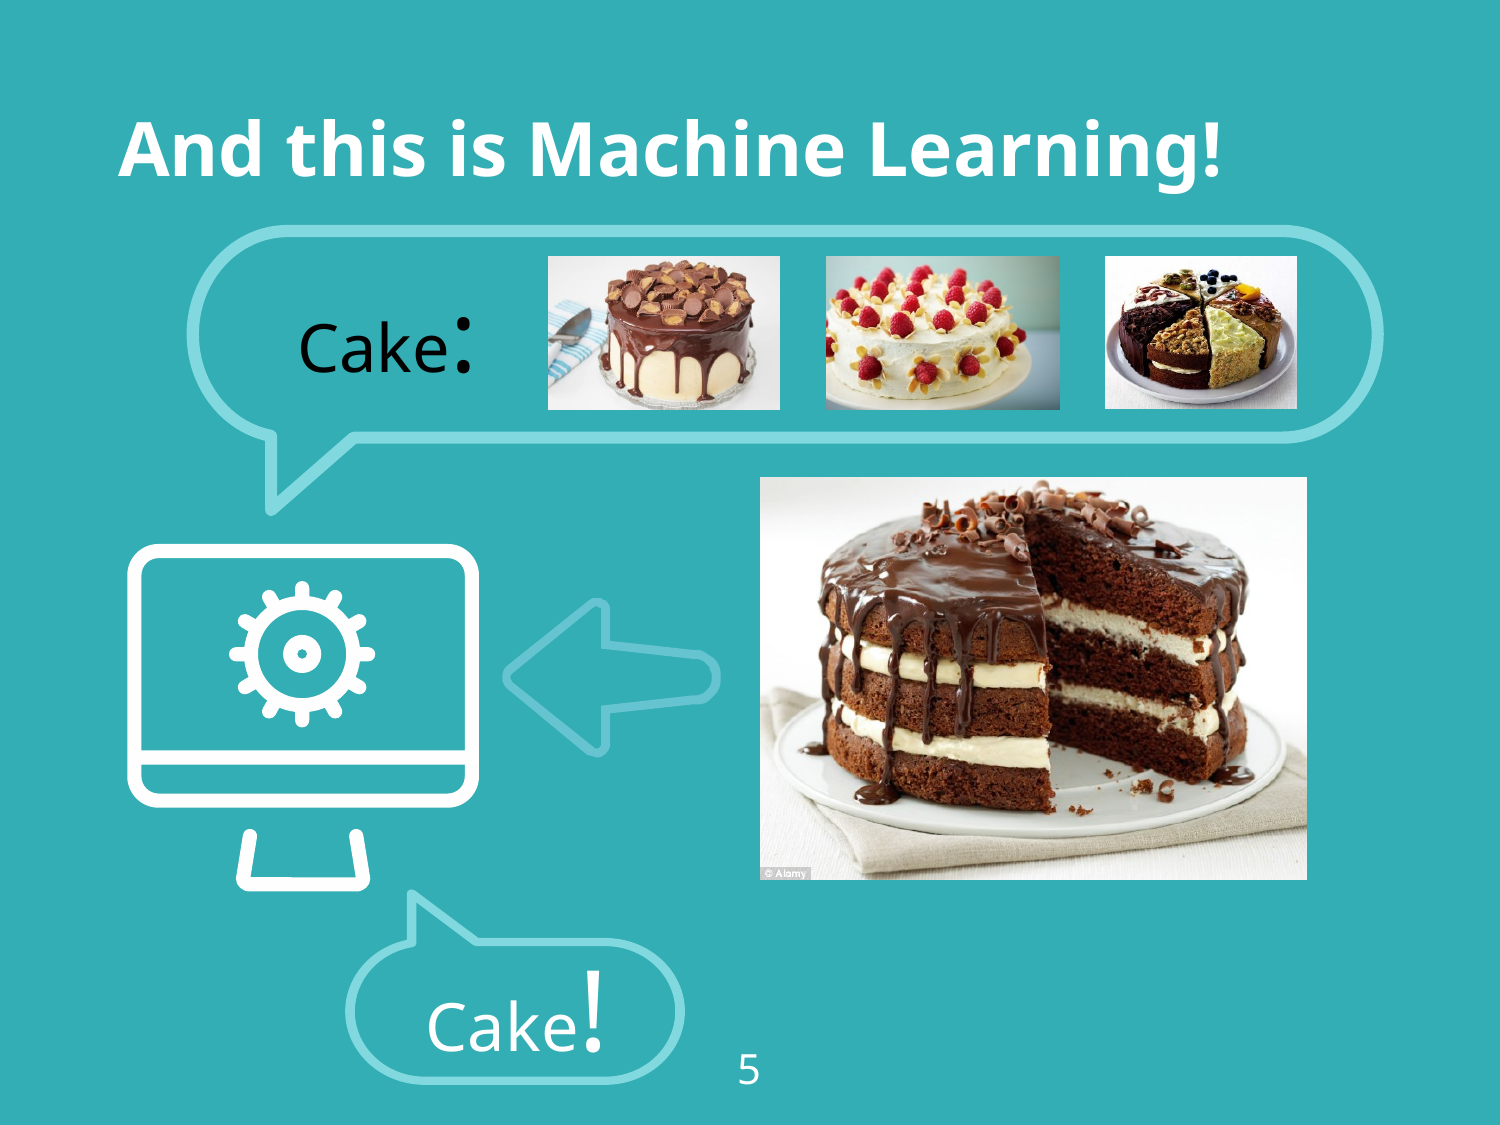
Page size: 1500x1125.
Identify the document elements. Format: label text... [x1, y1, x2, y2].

title And this is Machine Learning! [103, 86, 1397, 219]
picture [122, 539, 691, 1090]
picture [180, 218, 1391, 880]
picture [495, 591, 728, 763]
slide_number <number> [580, 1041, 918, 1102]
